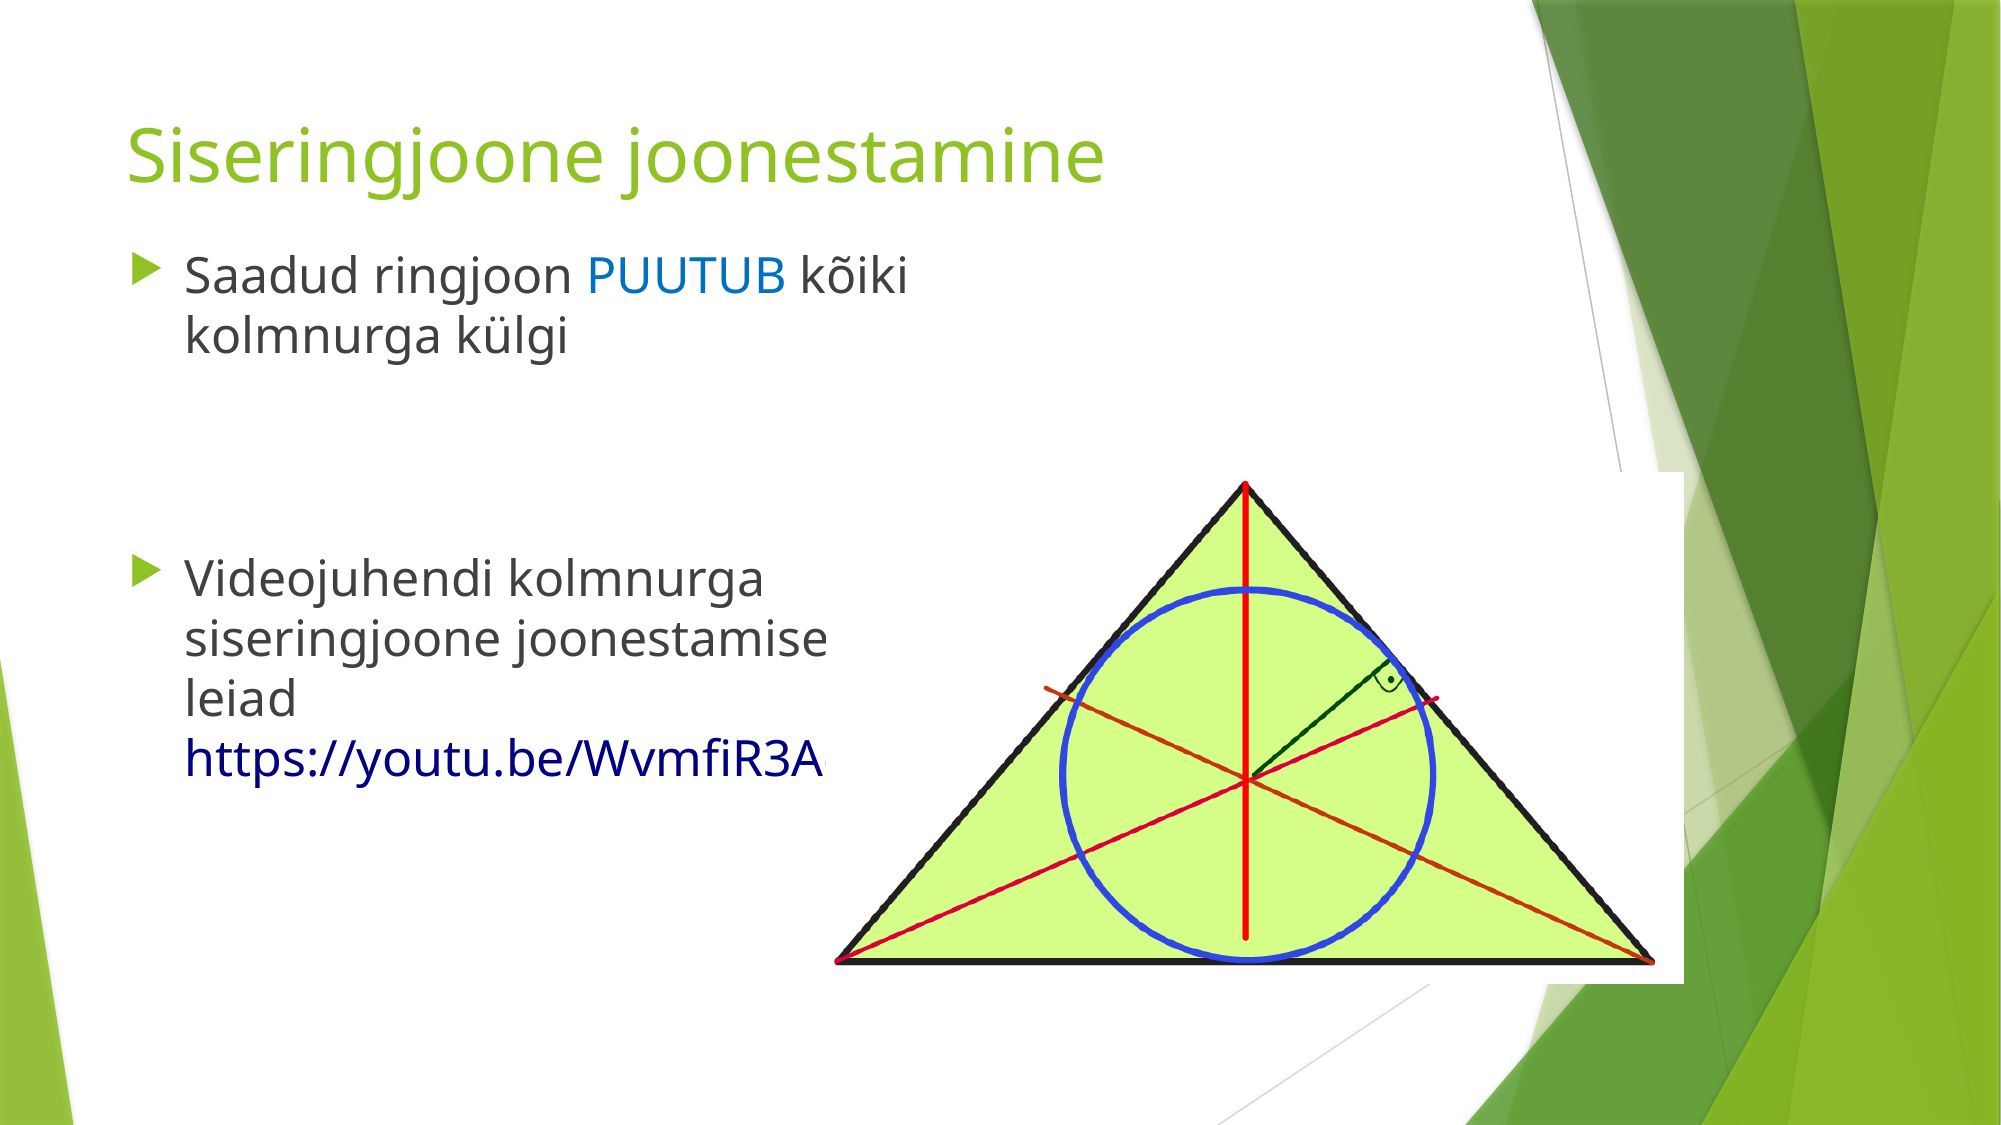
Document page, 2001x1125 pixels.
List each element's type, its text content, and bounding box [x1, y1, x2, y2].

title Siseringjoone joonestamine [111, 99, 1522, 317]
list Saadud ringjoon PUUTUB kõiki kolmnurga külgi Videojuhendi kolmnurga siseringjoone joonestamisest leiad https://youtu.be/WvmfiR3AoIU [113, 236, 1093, 1063]
picture [826, 472, 1684, 985]
